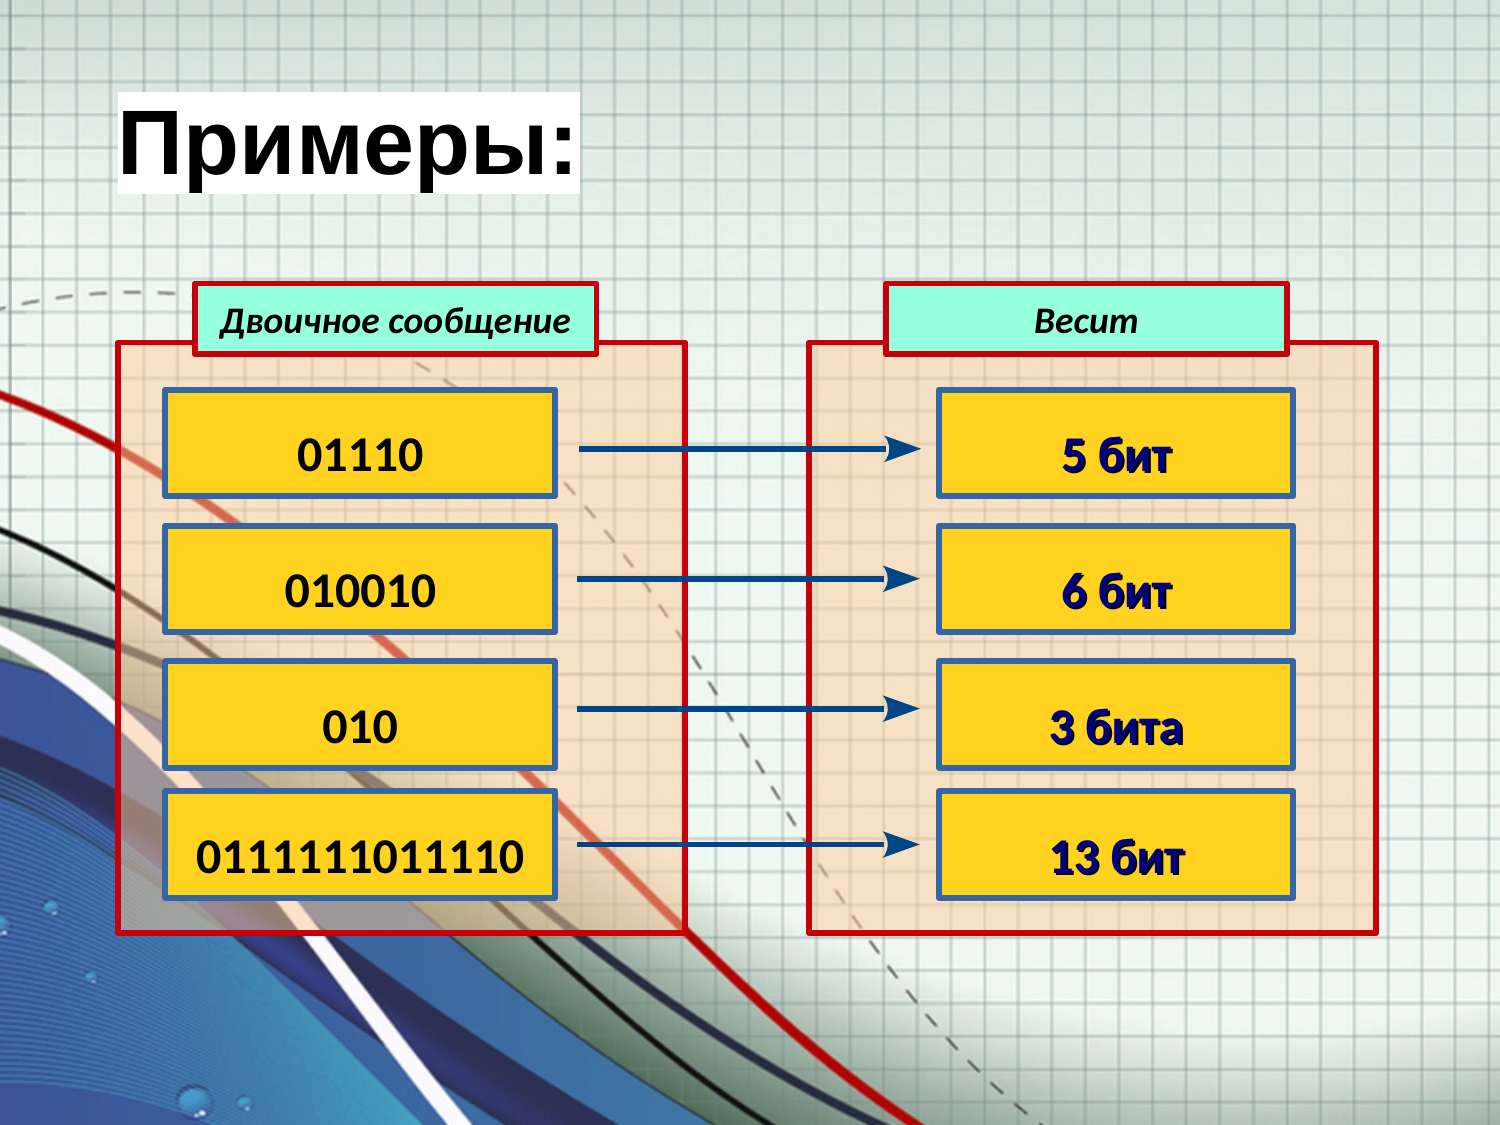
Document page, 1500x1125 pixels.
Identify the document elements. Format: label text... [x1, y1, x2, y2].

text_box Двоичное сообщение [194, 283, 597, 355]
text_box [118, 342, 686, 934]
text_box [809, 342, 1376, 934]
text_box 6 бит [938, 525, 1294, 632]
title Примеры: [103, 32, 1397, 258]
text_box 01110 [165, 389, 556, 497]
text_box 13 бит [938, 791, 1294, 898]
text_box 010010 [165, 525, 556, 632]
text_box 0111111011110 [165, 791, 556, 898]
text_box Весит [885, 283, 1288, 355]
text_box 3 бита [938, 661, 1294, 768]
picture [0, 0, 1500, 1125]
text_box 5 бит [938, 389, 1294, 497]
text_box 010 [165, 661, 556, 768]
